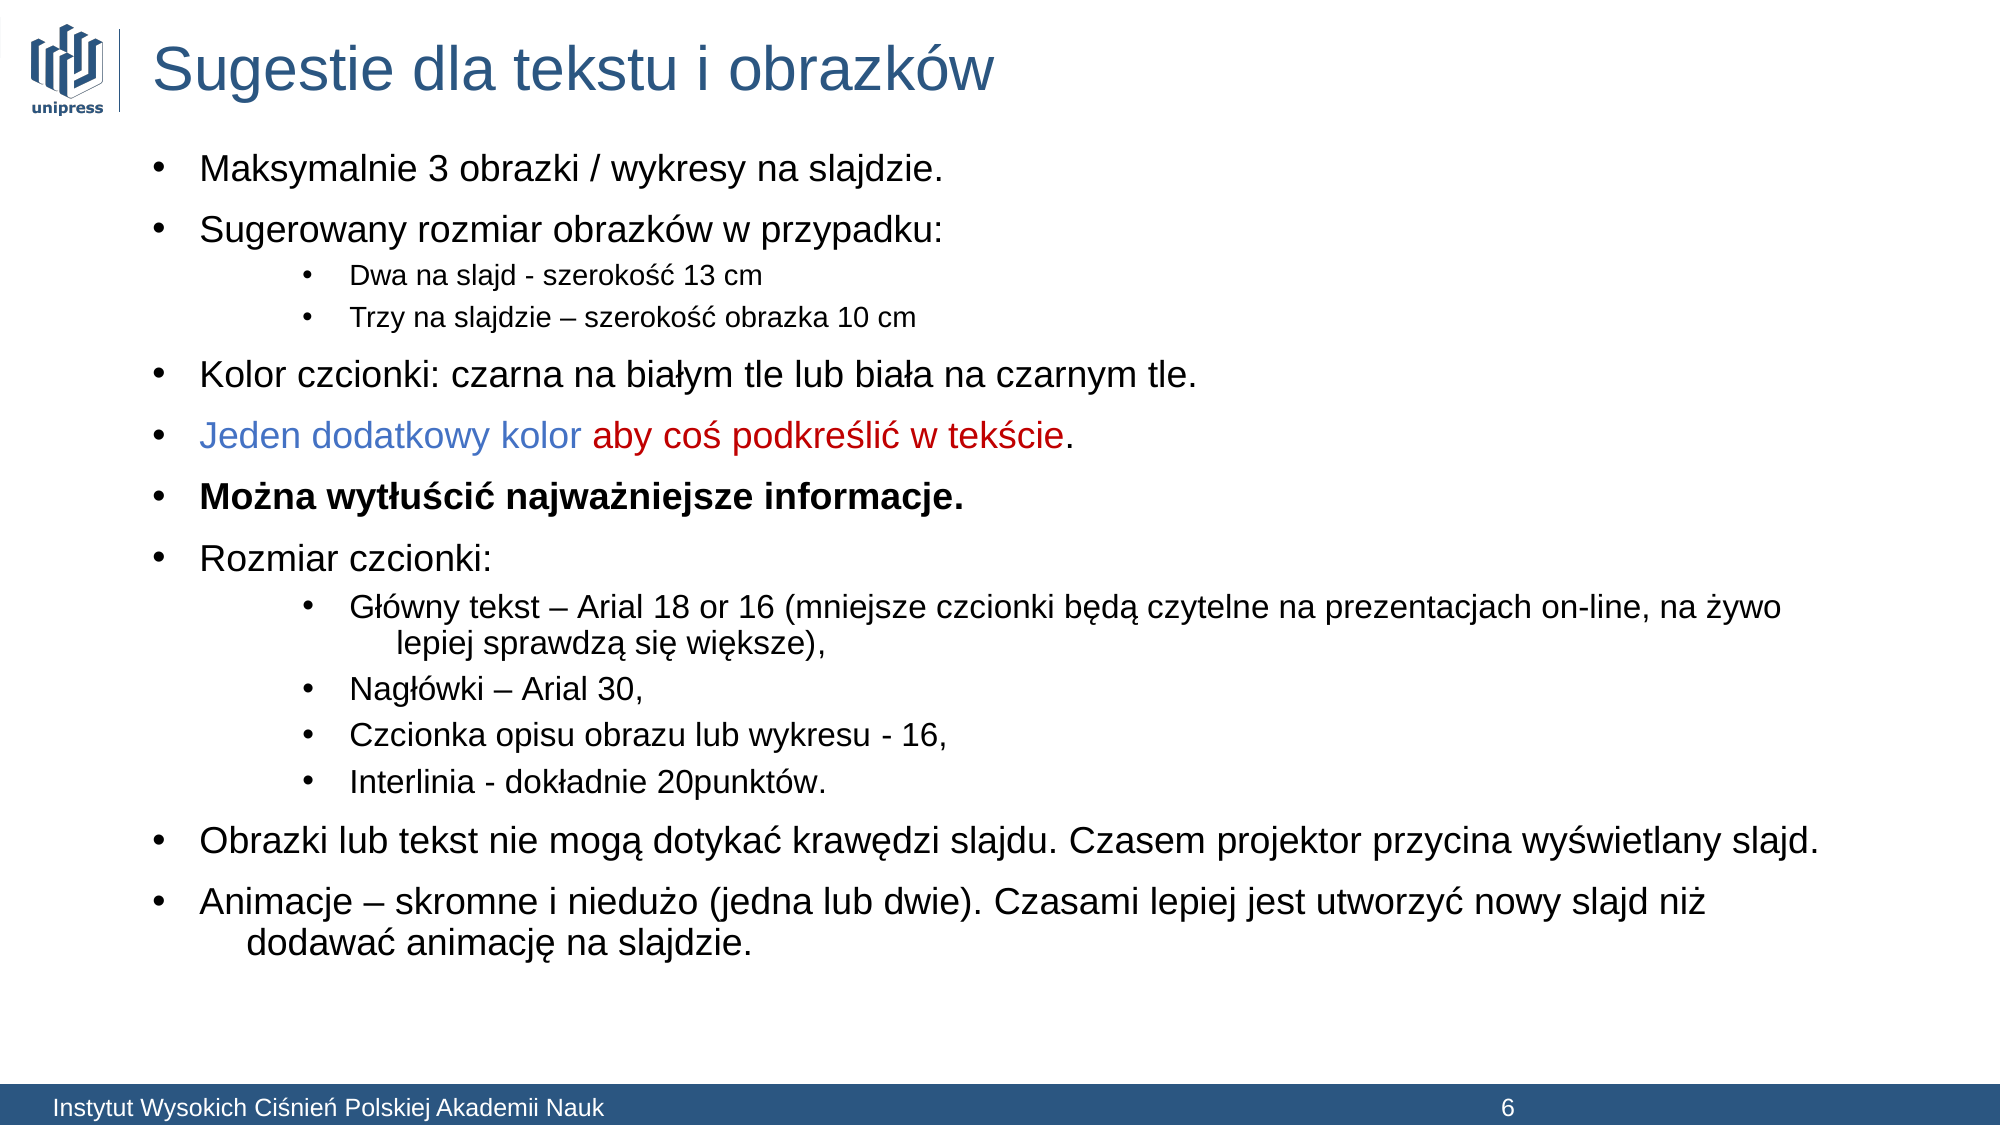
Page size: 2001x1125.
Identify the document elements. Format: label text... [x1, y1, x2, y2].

text_box Maksymalnie 3 obrazki / wykresy na slajdzie. Sugerowany rozmiar obrazków w przypadku: Dwa na slajd - szerokość 13 cm Trzy na slajdzie – szerokość obrazka 10 cm Kolor czcionki: czarna na białym tle lub biała na czarnym tle. Jeden dodatkowy kolor aby coś podkreślić w tekście. Można wytłuścić najważniejsze informacje. Rozmiar czcionki: Główny tekst – Arial 18 or 16 (mniejsze czcionki będą czytelne na prezentacjach on-line, na żywo lepiej sprawdzą się większe), Nagłówki – Arial 30, Czcionka opisu obrazu lub wykresu - 16, Interlinia - dokładnie 20punktów. Obrazki lub tekst nie mogą dotykać krawędzi slajdu. Czasem projektor przycina wyświetlany slajd. Animacje – skromne i niedużo (jedna lub dwie). Czasami lepiej jest utworzyć nowy slajd niż dodawać animację na slajdzie. [137, 141, 1863, 1036]
title Sugestie dla tekstu i obrazków [137, 29, 1863, 112]
text_box 6 [1485, 1084, 1936, 1125]
